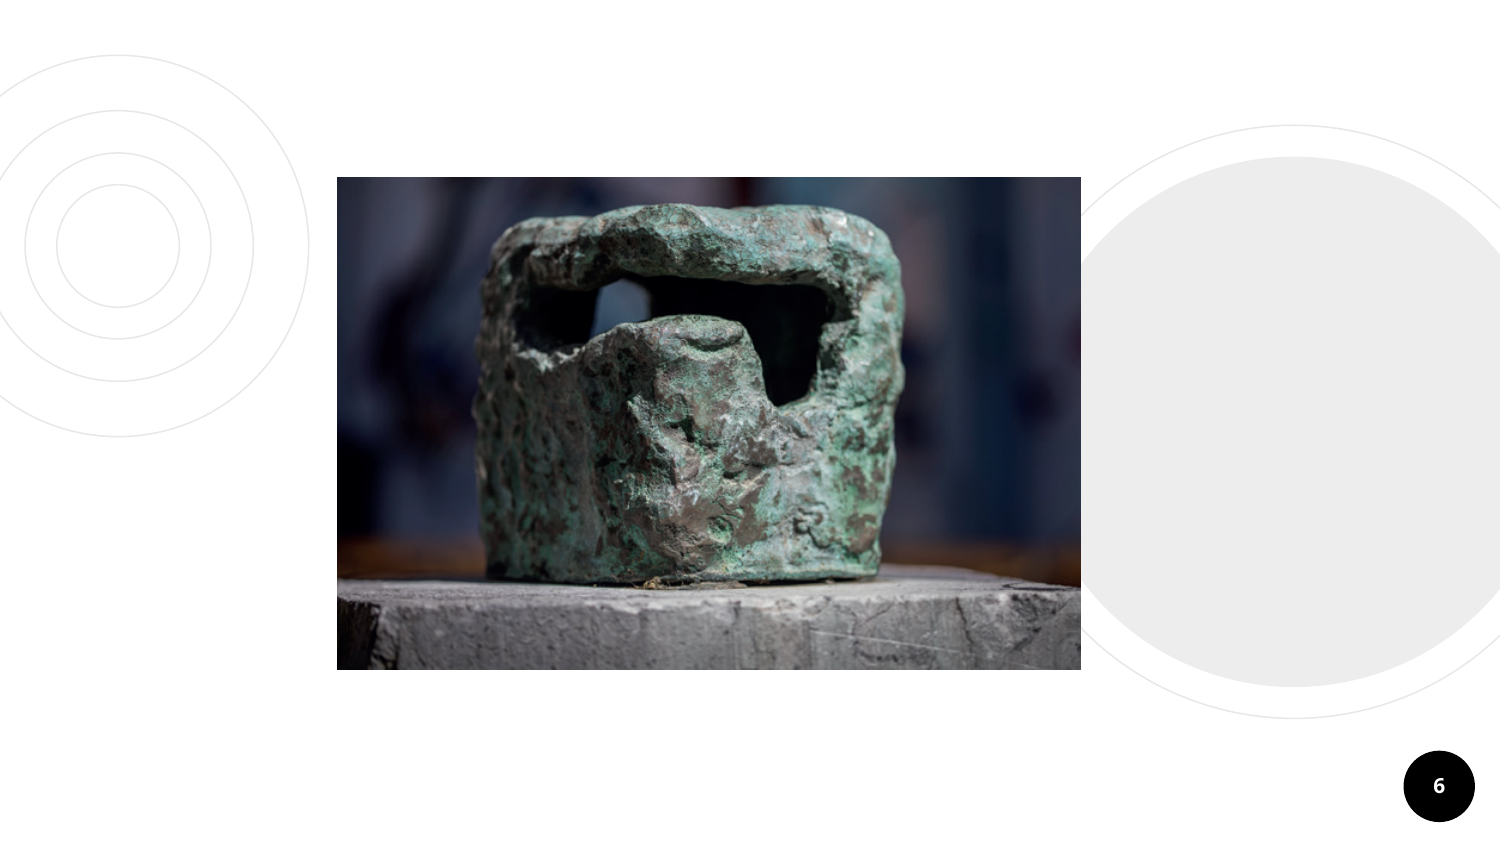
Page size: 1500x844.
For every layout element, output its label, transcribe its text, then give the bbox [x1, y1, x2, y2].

text_box <zenbakia> [1403, 750, 1475, 823]
picture [337, 177, 1081, 670]
